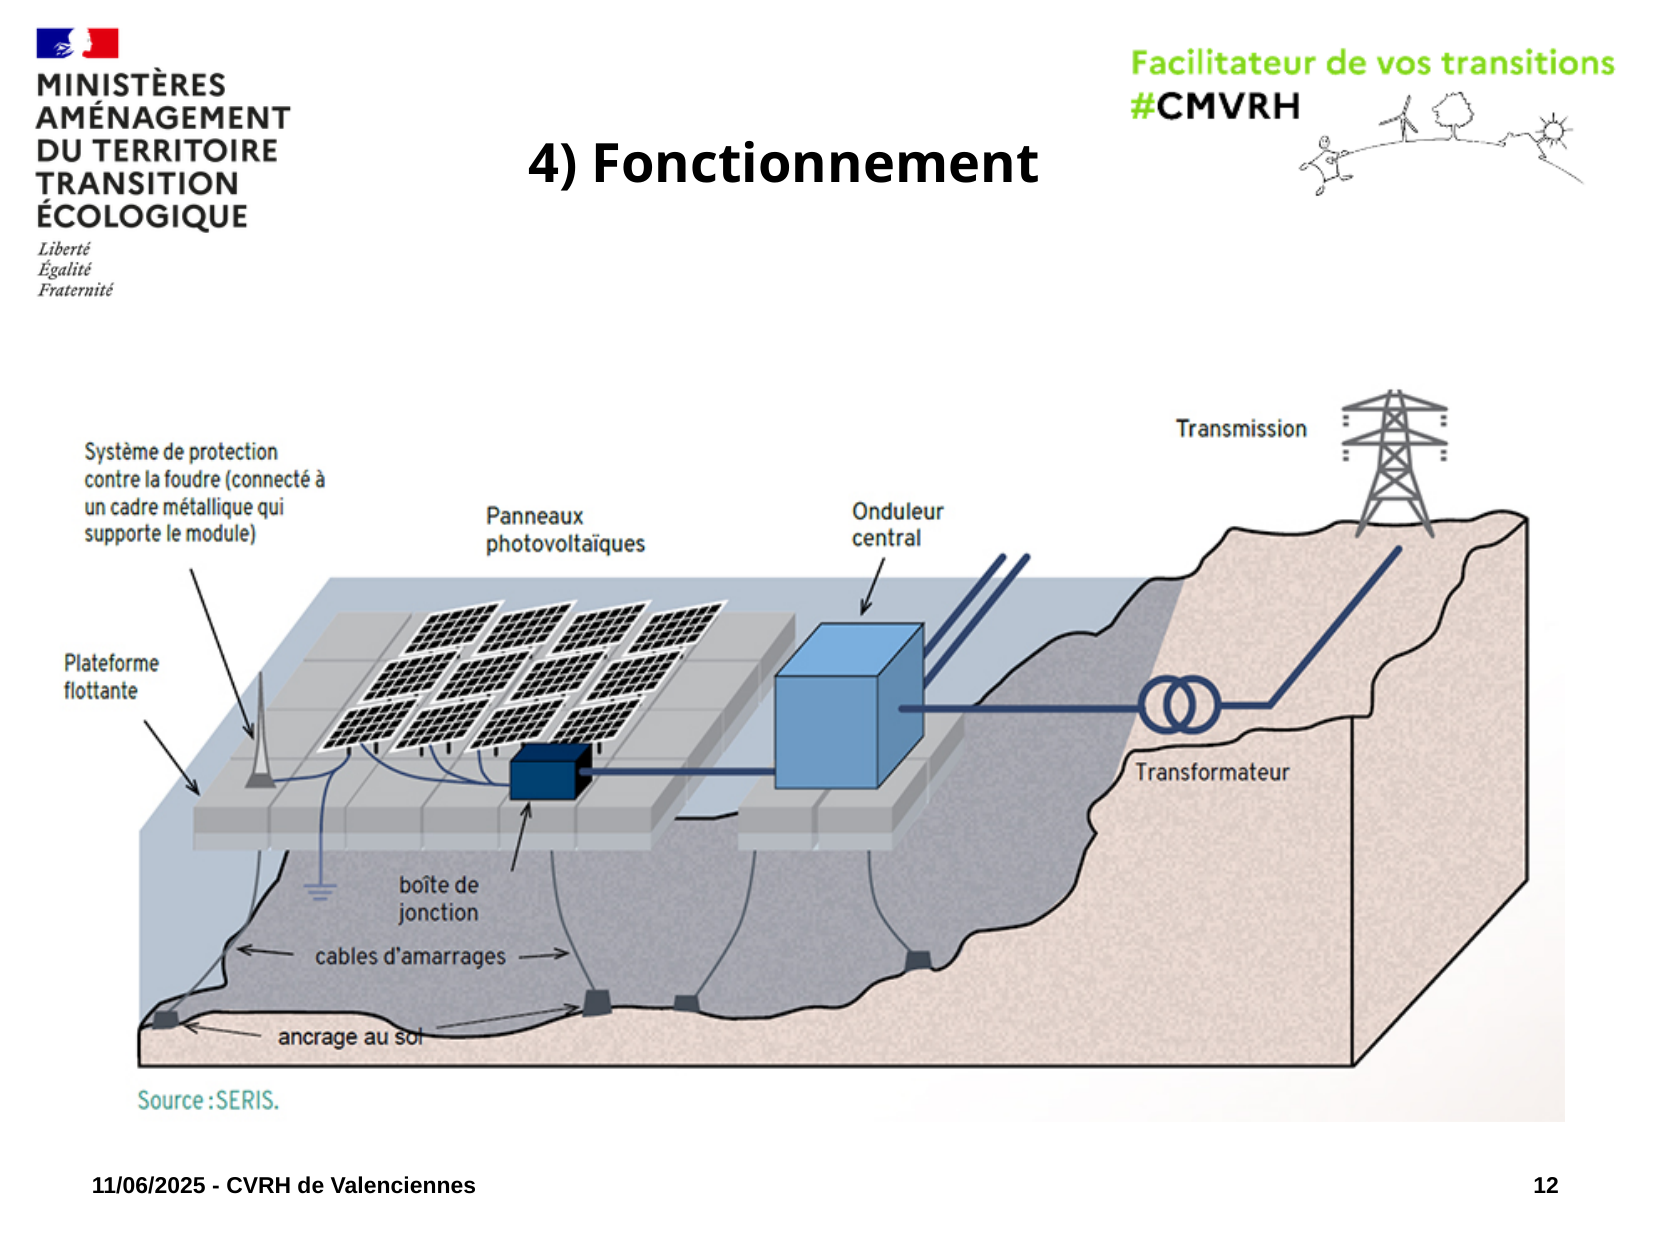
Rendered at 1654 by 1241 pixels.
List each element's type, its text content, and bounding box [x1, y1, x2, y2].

picture [59, 383, 1565, 1123]
text_box 4) Fonctionnement [326, 116, 1243, 235]
picture [29, 21, 325, 305]
text_box 11/06/2025 - CVRH de Valenciennes <numéro> [77, 1165, 1584, 1206]
picture [1122, 39, 1625, 207]
